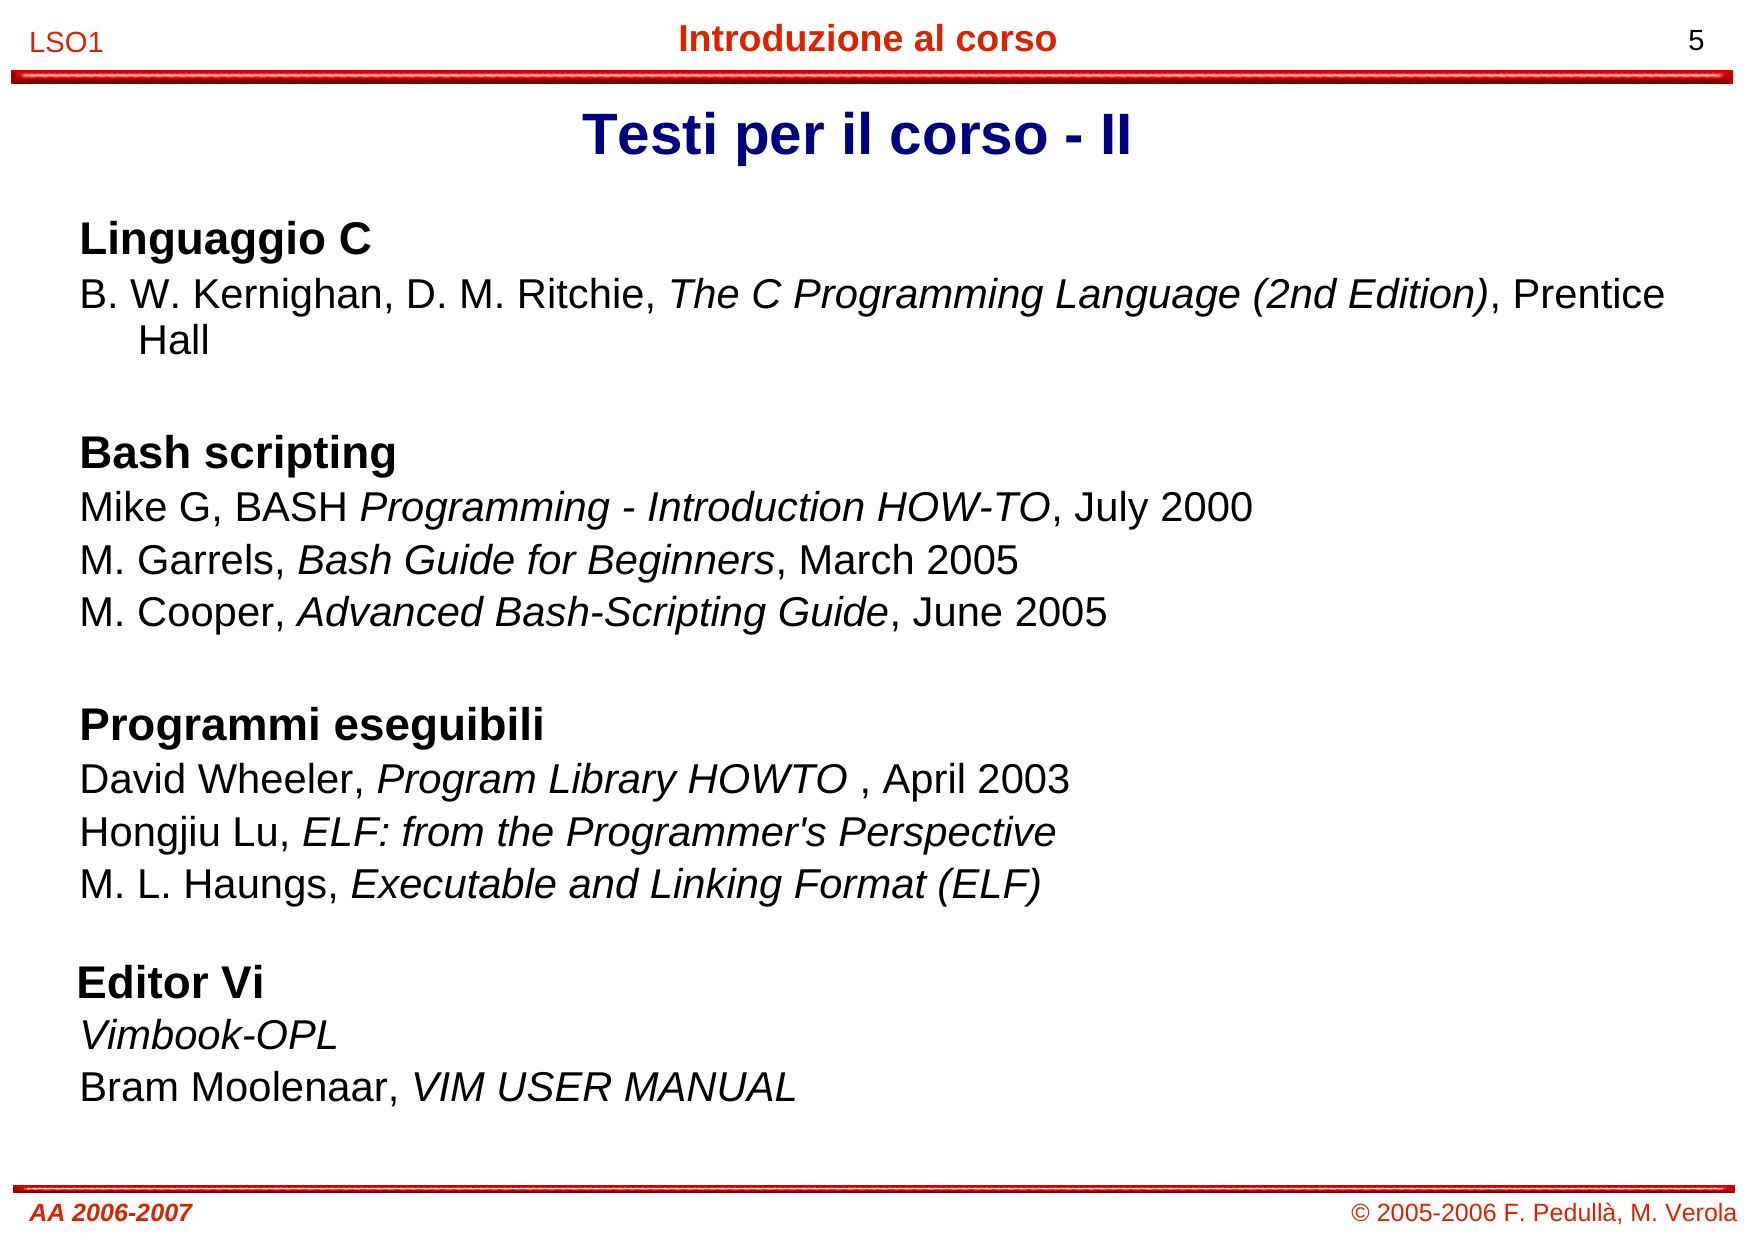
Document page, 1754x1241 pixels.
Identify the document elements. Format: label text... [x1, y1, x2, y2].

picture [11, 70, 1733, 84]
list Linguaggio C B. W. Kernighan, D. M. Ritchie, The C Programming Language (2nd Edition), Prentice Hall Bash scripting Mike G, BASH Programming - Introduction HOW-TO, July 2000 M. Garrels, Bash Guide for Beginners, March 2005 M. Cooper, Advanced Bash-Scripting Guide, June 2005 Programmi eseguibili David Wheeler, Program Library HOWTO , April 2003 Hongjiu Lu, ELF: from the Programmer's Perspective M. L. Haungs, Executable and Linking Format (ELF) Editor Vi Vimbook-OPL Bram Moolenaar, VIM USER MANUAL [76, 160, 1703, 1163]
text_box Testi per il corso - II [386, 98, 1330, 160]
picture [13, 1185, 1735, 1193]
